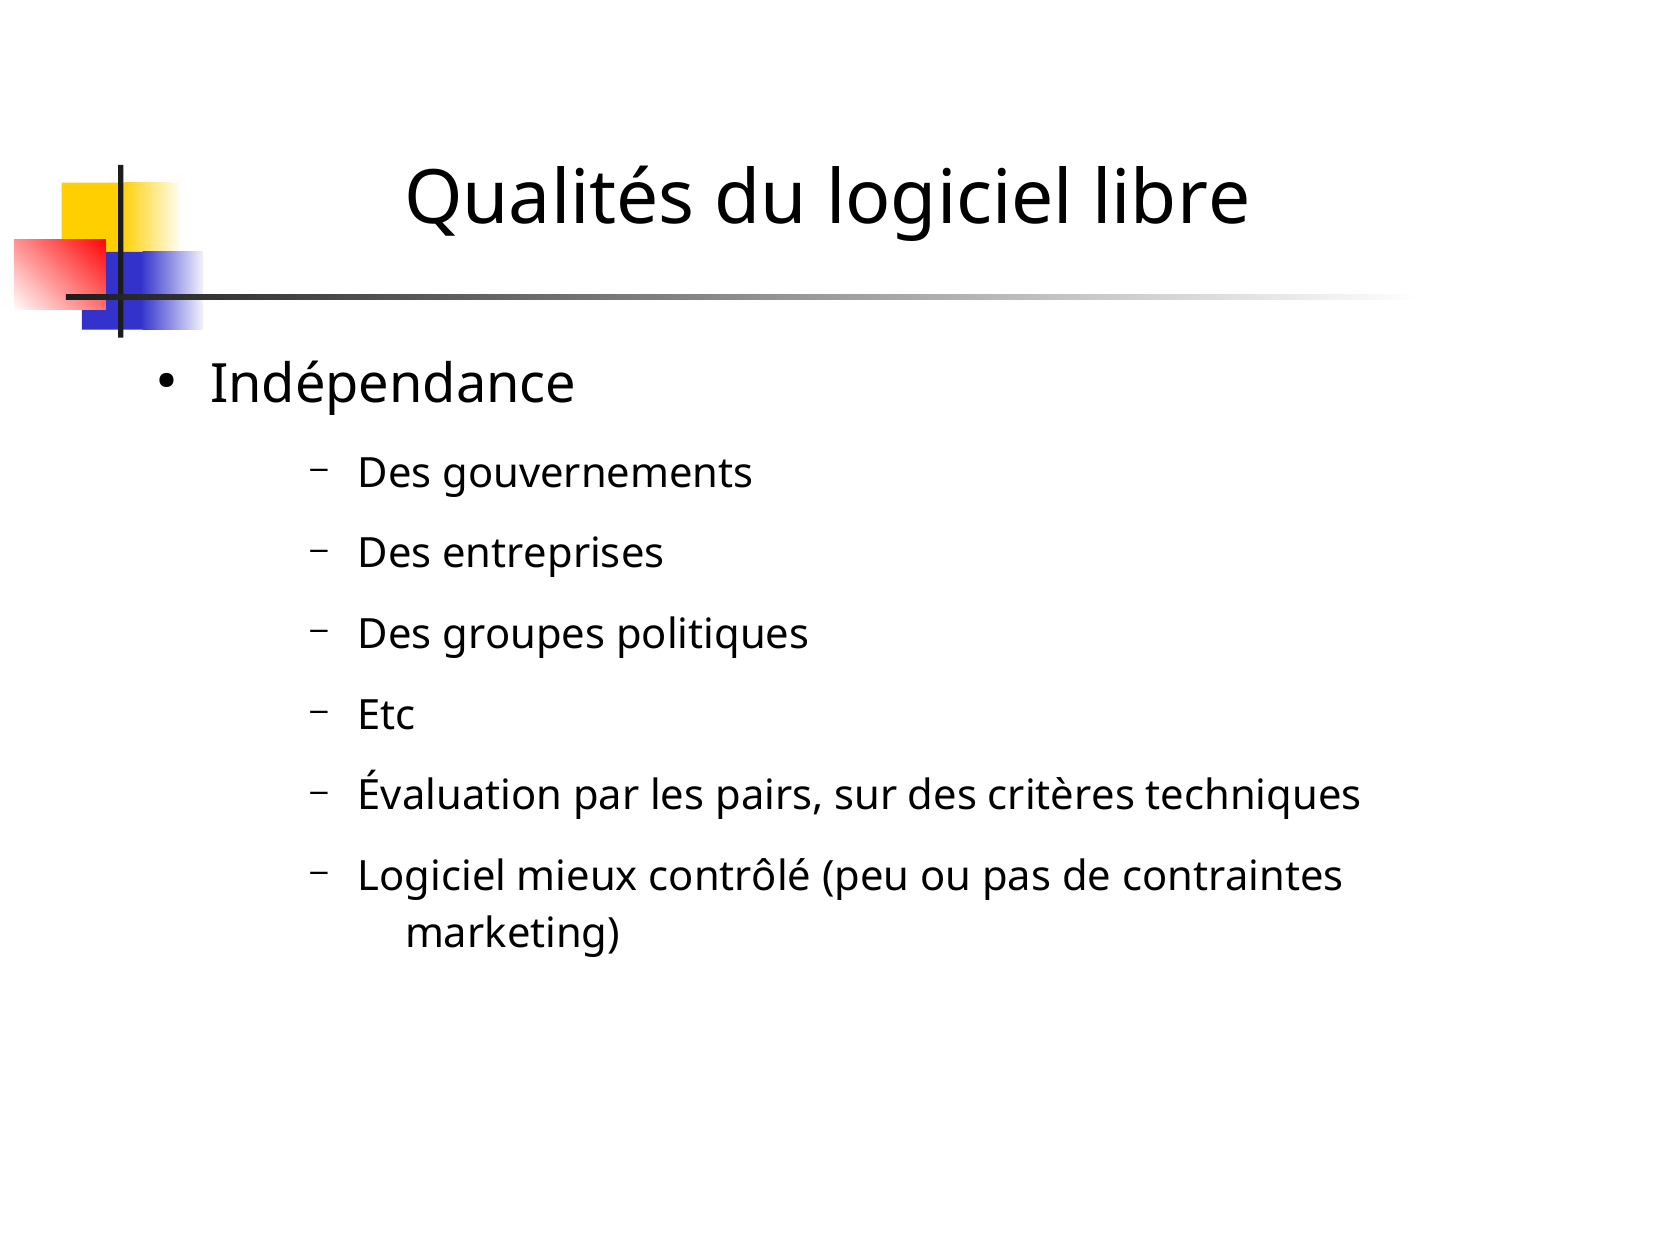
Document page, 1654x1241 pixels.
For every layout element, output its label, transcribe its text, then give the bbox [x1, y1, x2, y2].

title Qualités du logiciel libre [121, 91, 1534, 299]
list Indépendance Des gouvernements Des entreprises Des groupes politiques Etc Évaluation par les pairs, sur des critères techniques Logiciel mieux contrôlé (peu ou pas de contraintes marketing) [121, 344, 1534, 1127]
